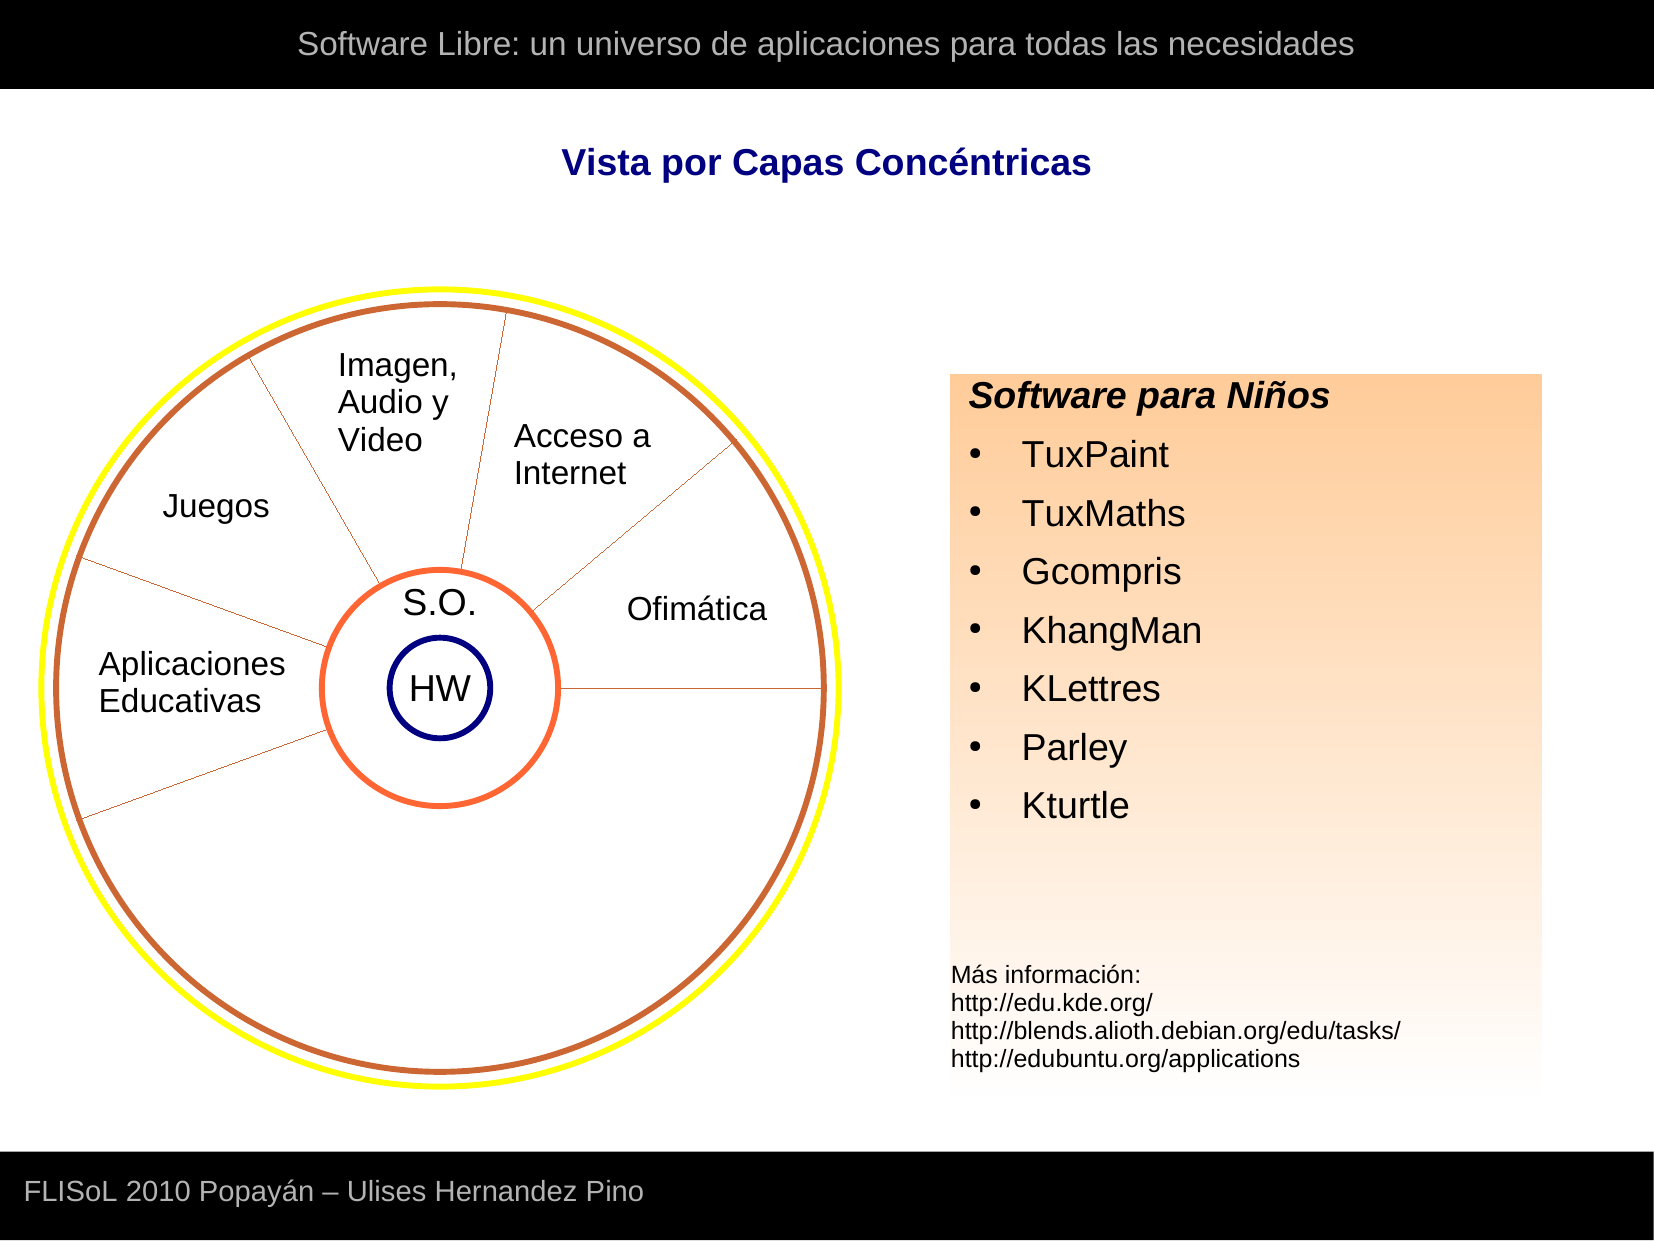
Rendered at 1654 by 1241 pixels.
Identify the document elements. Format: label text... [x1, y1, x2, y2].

text_box Imagen, Audio y Video [323, 339, 474, 493]
text_box S.O. [321, 569, 559, 807]
text_box HW [389, 637, 491, 739]
text_box Ofimática [612, 582, 783, 635]
text_box Juegos [147, 479, 285, 532]
title Vista por Capas Concéntricas [82, 125, 1571, 200]
text_box Aplicaciones Educativas [84, 637, 302, 727]
text_box Acceso a Internet [499, 409, 666, 499]
list Software para Niños TuxPaint TuxMaths Gcompris KhangMan KLettres Parley Kturtle Más información: http://edu.kde.org/ http://blends.alioth.debian.org/edu/tasks/ http://edubuntu.org/applications [950, 374, 1542, 1096]
